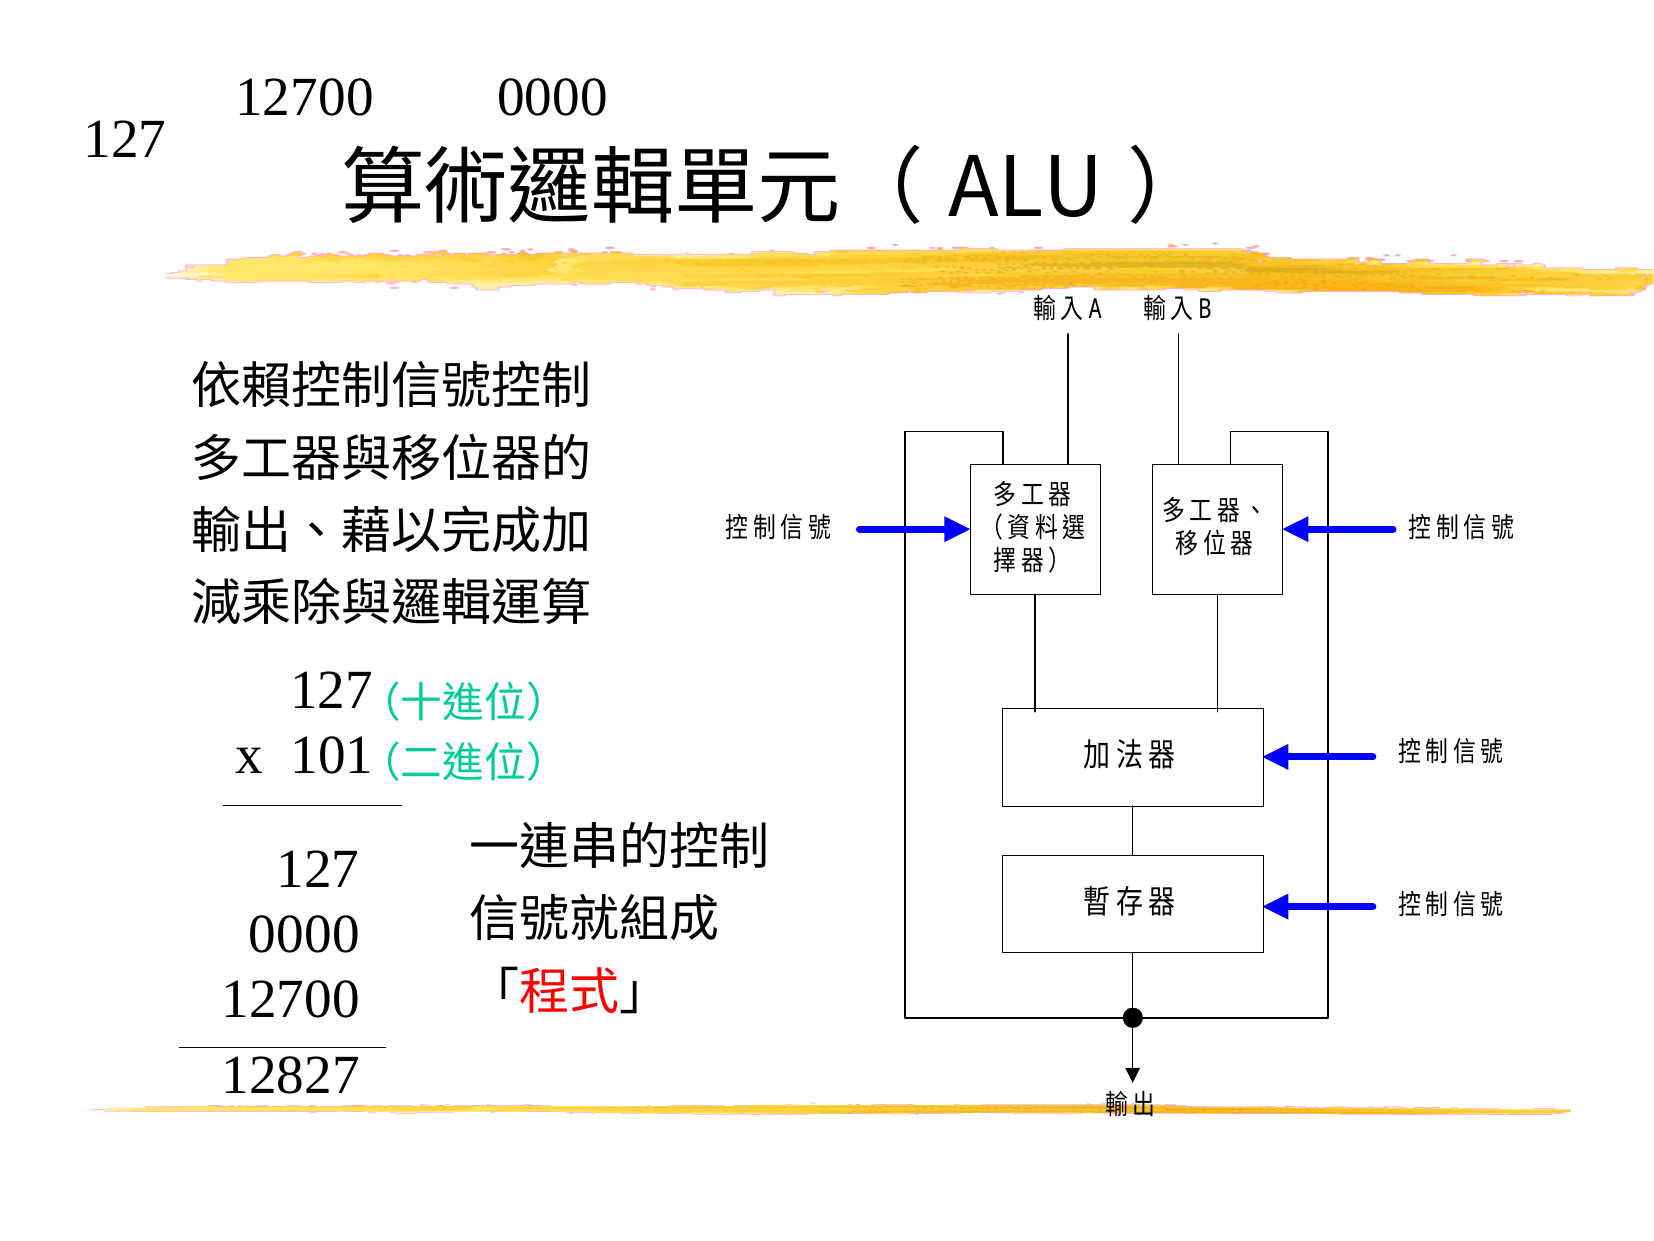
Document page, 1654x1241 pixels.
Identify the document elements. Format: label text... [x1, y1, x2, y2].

picture [82, 1102, 206, 1117]
title 算術邏輯單元（ALU） [73, 25, 1479, 249]
chart [706, 284, 1539, 1132]
text_box （十進位） （二進位） [344, 661, 608, 789]
text_box 127 [68, 96, 185, 180]
text_box 一連串的控制 信號就組成 「程式」 [454, 799, 706, 1014]
picture [378, 1102, 706, 1117]
text_box 依賴控制信號控制 多工器與移位器的 輸出、藉以完成加 減乘除與邏輯運算 [176, 338, 651, 620]
text_box 0000 [482, 55, 626, 138]
text_box 12827 [206, 1033, 378, 1117]
text_box 127 x 101 [220, 647, 392, 826]
picture [1539, 1102, 1571, 1117]
text_box 127 0000 12700 [206, 826, 409, 1042]
picture [165, 237, 1654, 308]
text_box 12700 [220, 55, 392, 138]
